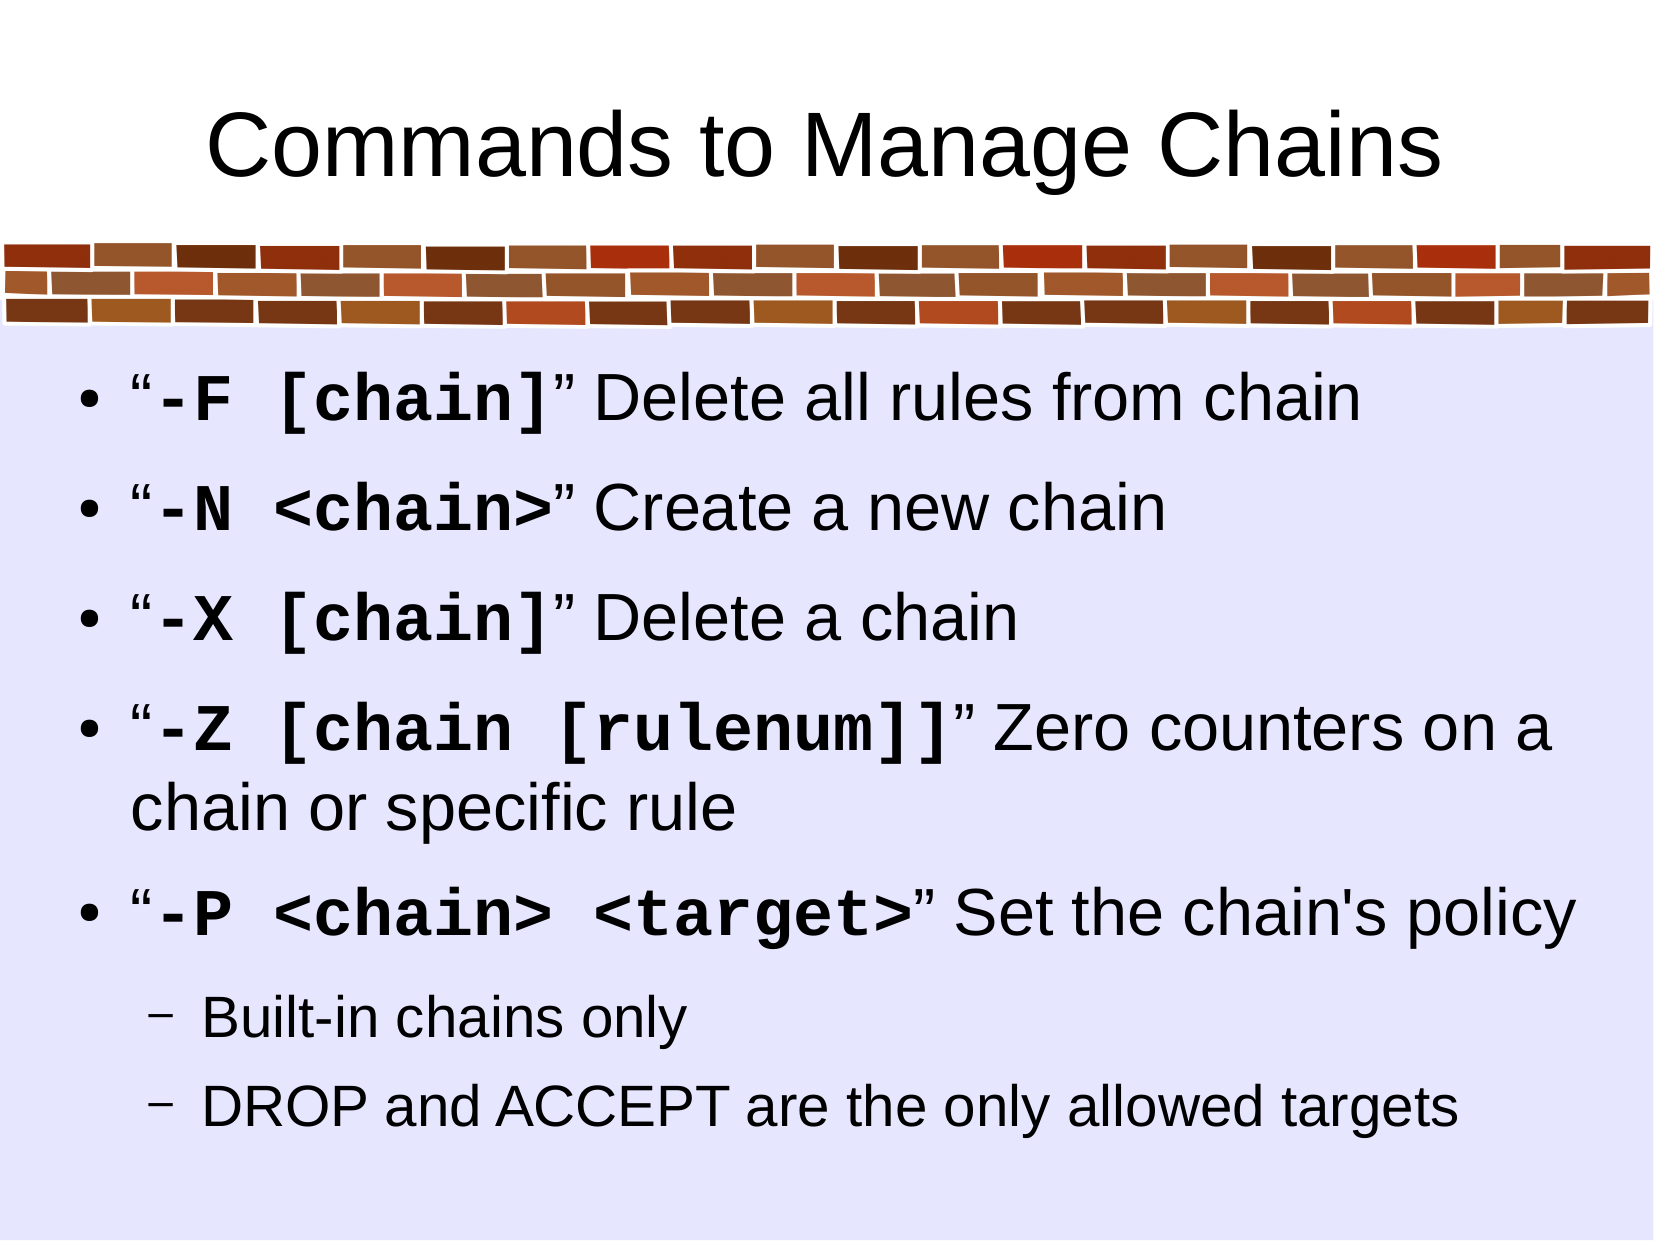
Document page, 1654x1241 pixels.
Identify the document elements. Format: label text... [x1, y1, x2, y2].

list “-F [chain]” Delete all rules from chain “-N <chain>” Create a new chain “-X [chain]” Delete a chain “-Z [chain [rulenum]]” Zero counters on a chain or specific rule “-P <chain> <target>” Set the chain's policy Built-in chains only DROP and ACCEPT are the only allowed targets [60, 360, 1591, 1156]
title Commands to Manage Chains [60, 49, 1591, 241]
picture [0, 239, 1654, 329]
